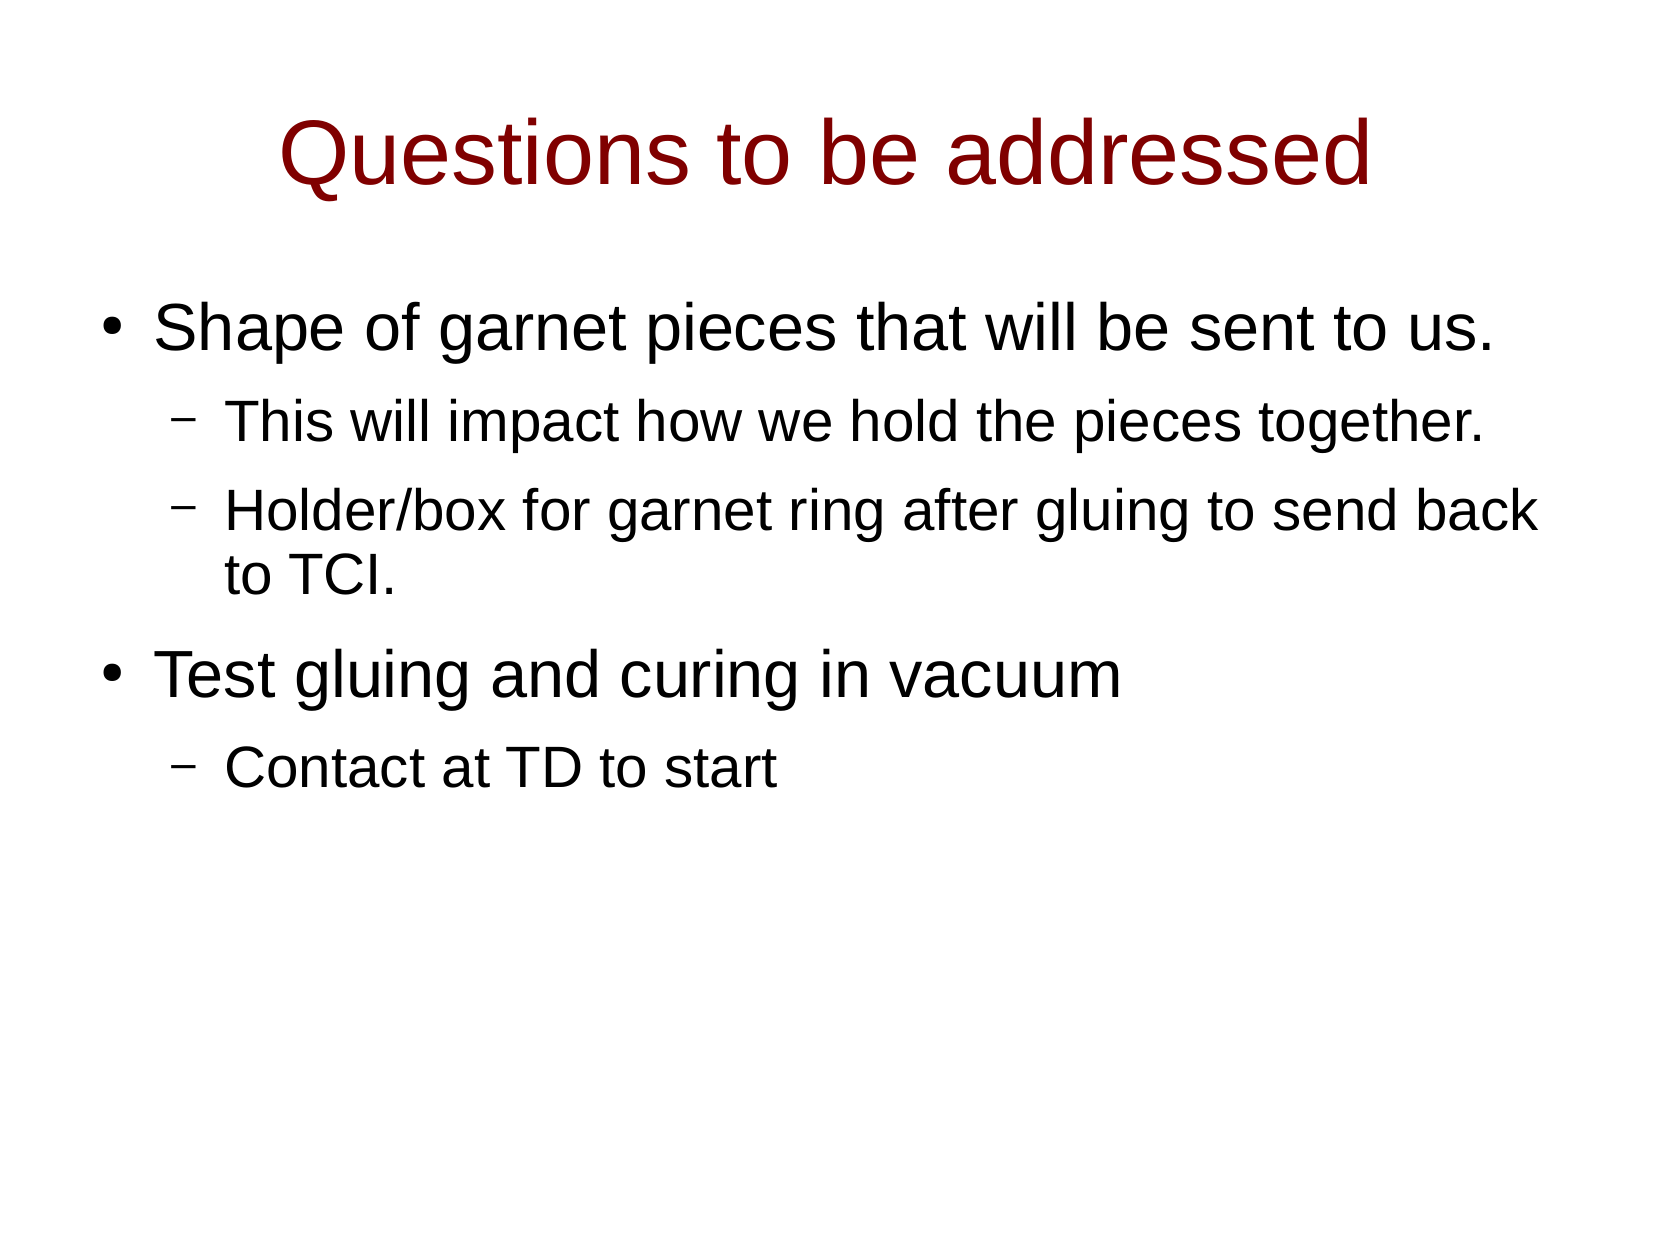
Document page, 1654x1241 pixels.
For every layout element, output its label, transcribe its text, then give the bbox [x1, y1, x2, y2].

list Shape of garnet pieces that will be sent to us. This will impact how we hold the pieces together. Holder/box for garnet ring after gluing to send back to TCI. Test gluing and curing in vacuum Contact at TD to start [82, 290, 1571, 1010]
title Questions to be addressed [82, 49, 1571, 257]
